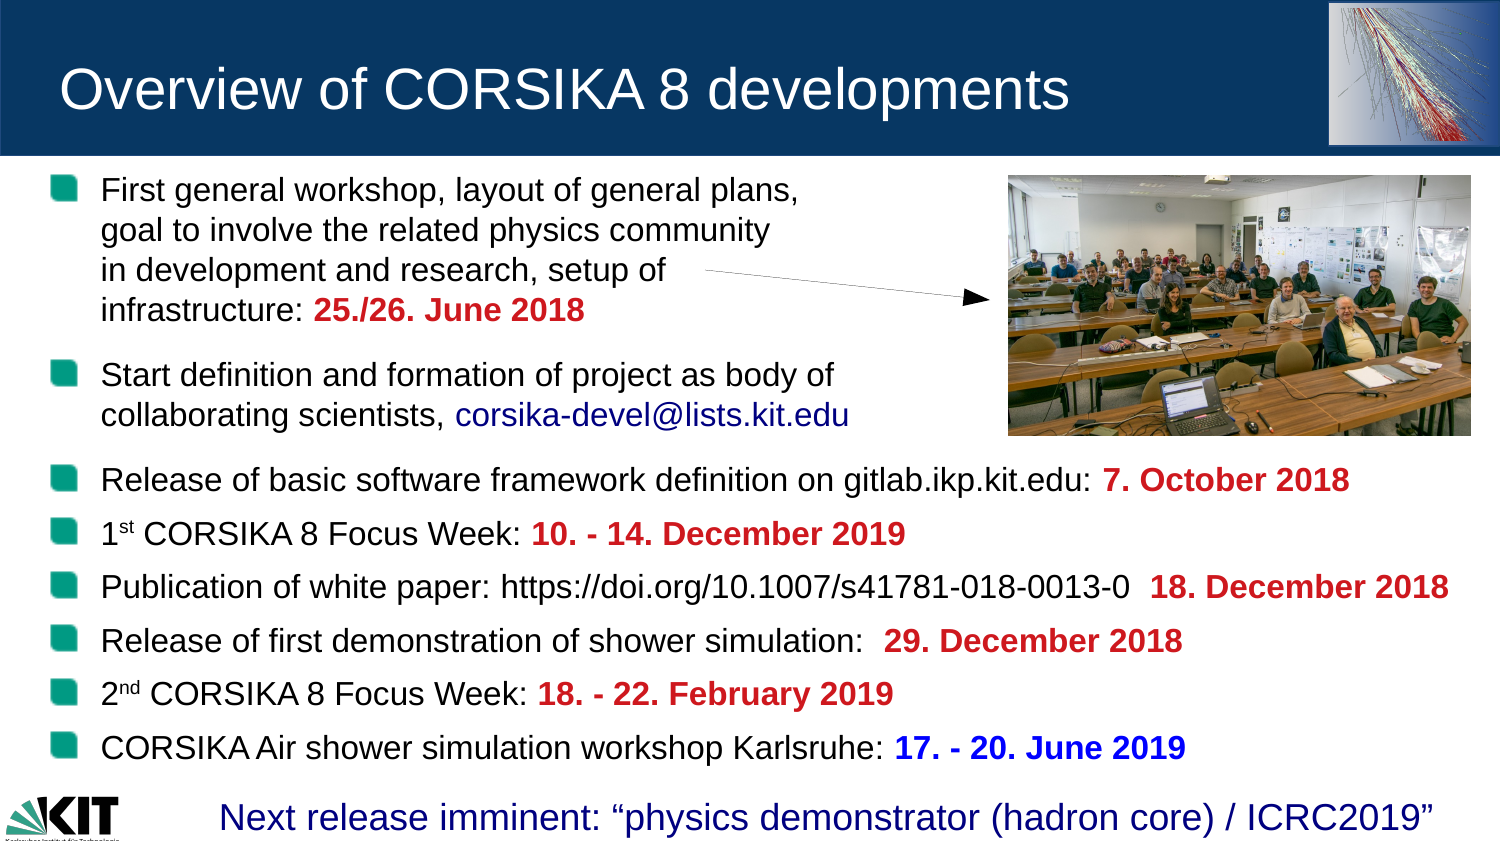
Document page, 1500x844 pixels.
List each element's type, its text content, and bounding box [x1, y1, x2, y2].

text_box First general workshop, layout of general plans, goal to involve the related physics community in development and research, setup of infrastructure: 25./26. June 2018 Start definition and formation of project as body of collaborating scientists, corsika-devel@lists.kit.edu Release of basic software framework definition on gitlab.ikp.kit.edu: 7. October 2018 1st CORSIKA 8 Focus Week: 10. - 14. December 2019 Publication of white paper: https://doi.org/10.1007/s41781-018-0013-0 18. December 2018 Release of first demonstration of shower simulation: 29. December 2018 2nd CORSIKA 8 Focus Week: 18. - 22. February 2019 CORSIKA Air shower simulation workshop Karlsruhe: 17. - 20. June 2019 [49, 168, 1455, 844]
picture [49, 570, 80, 601]
picture [49, 677, 80, 708]
picture [49, 463, 80, 494]
picture [49, 516, 80, 547]
text_box Next release imminent: “physics demonstrator (hadron core) / ICRC2019” [204, 789, 1449, 844]
picture [49, 358, 80, 389]
picture [5, 794, 49, 841]
picture [1338, 8, 1490, 141]
picture [1008, 175, 1471, 436]
picture [49, 173, 80, 204]
picture [49, 623, 80, 654]
picture [49, 730, 80, 761]
text_box Overview of CORSIKA 8 developments [45, 49, 1141, 176]
